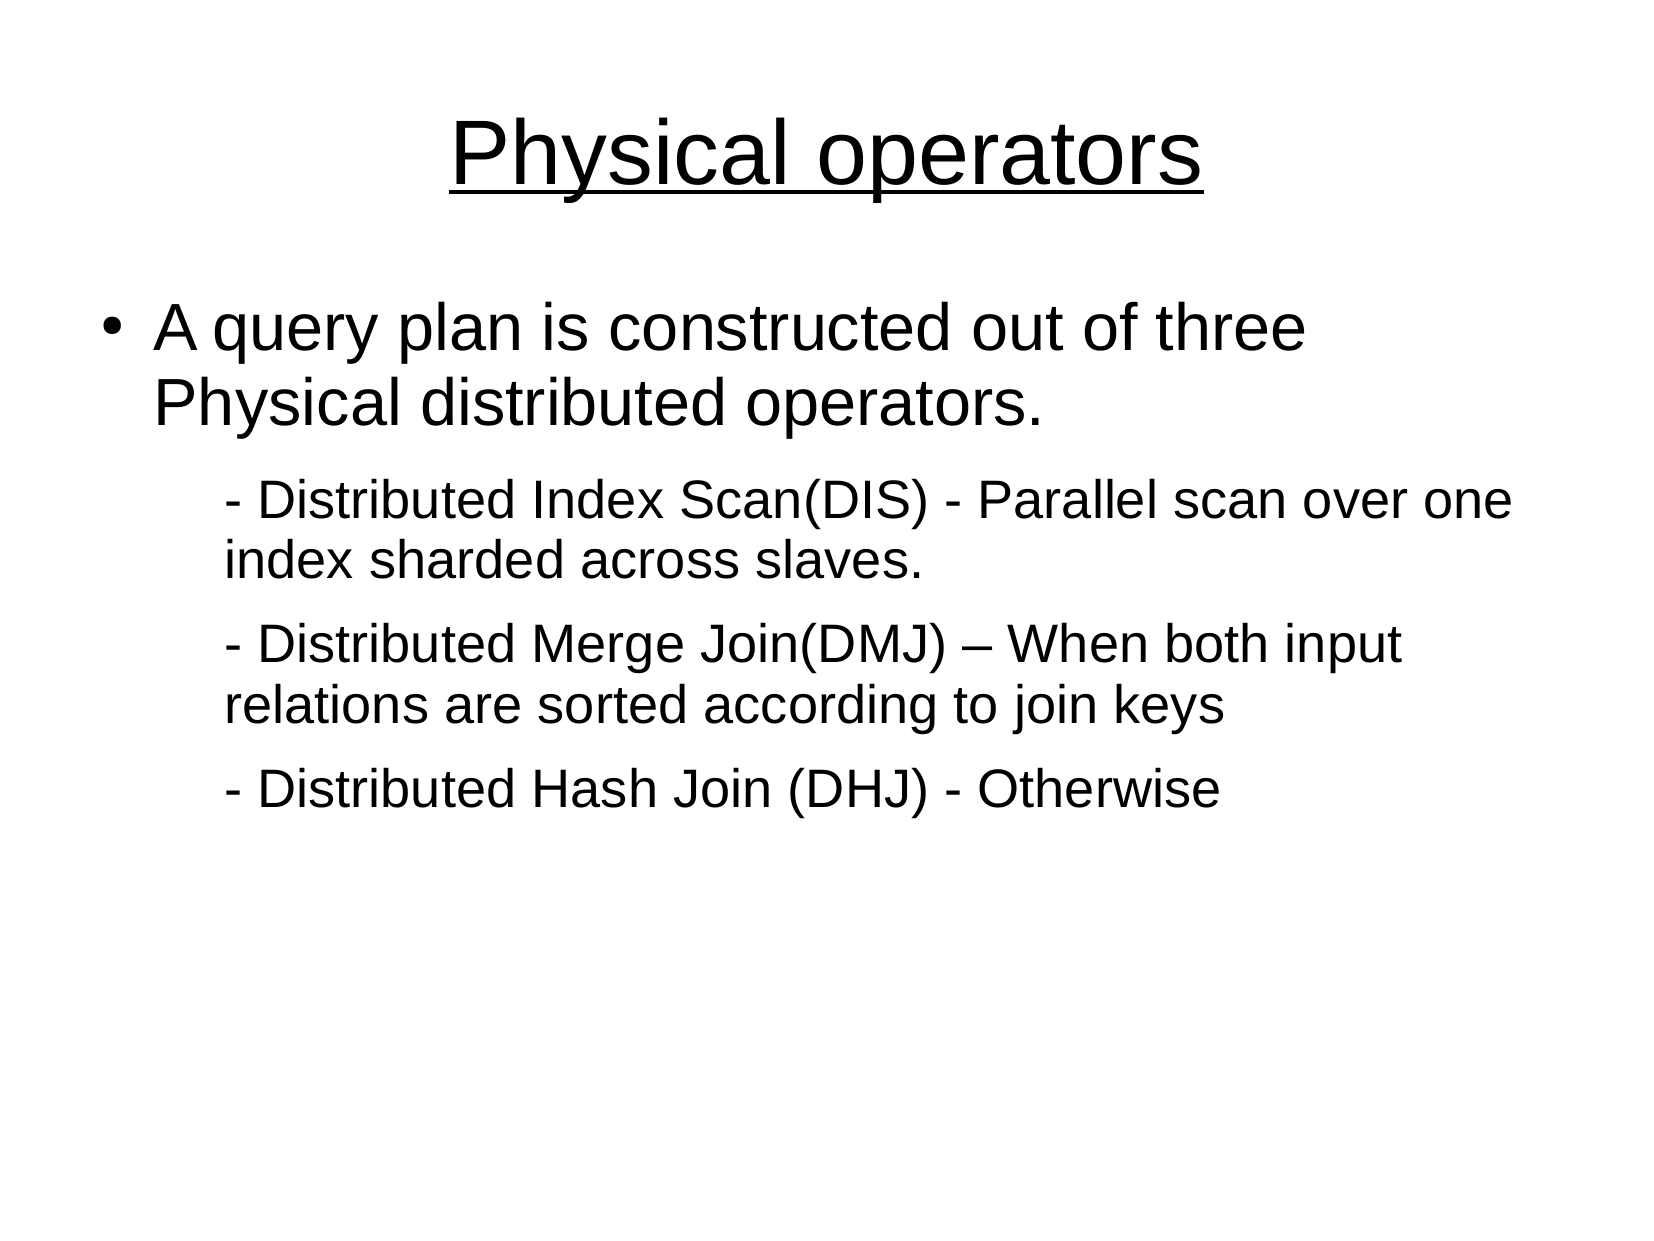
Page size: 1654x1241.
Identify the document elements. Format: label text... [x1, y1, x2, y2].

title Physical operators [82, 49, 1571, 257]
list A query plan is constructed out of three Physical distributed operators. - Distributed Index Scan(DIS) - Parallel scan over one index sharded across slaves. - Distributed Merge Join(DMJ) – When both input relations are sorted according to join keys - Distributed Hash Join (DHJ) - Otherwise [82, 290, 1571, 1010]
